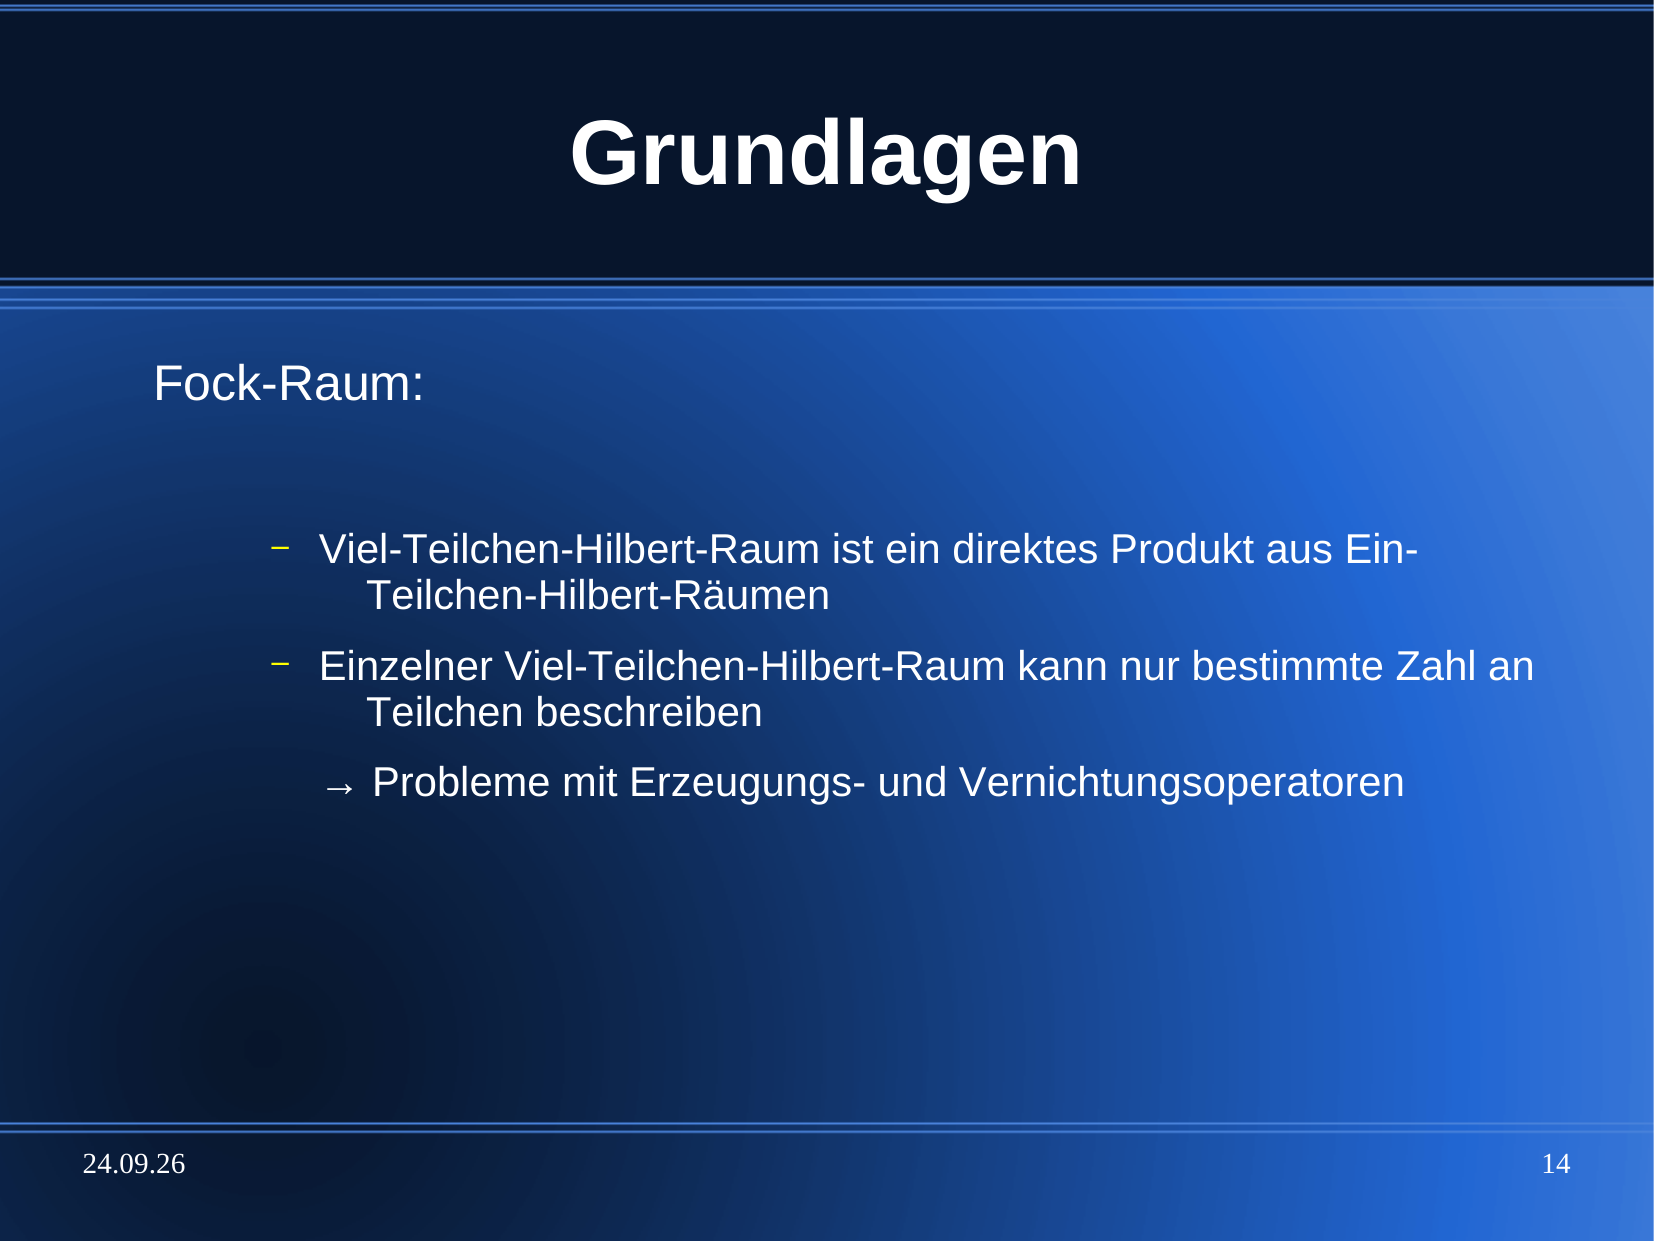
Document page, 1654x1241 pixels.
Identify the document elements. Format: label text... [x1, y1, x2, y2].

list Fock-Raum: Viel-Teilchen-Hilbert-Raum ist ein direktes Produkt aus Ein-Teilchen-Hilbert-Räumen Einzelner Viel-Teilchen-Hilbert-Raum kann nur bestimmte Zahl an Teilchen beschreiben → Probleme mit Erzeugungs- und Vernichtungsoperatoren [82, 355, 1571, 1058]
title Grundlagen [82, 49, 1571, 257]
picture [0, 0, 1654, 1241]
